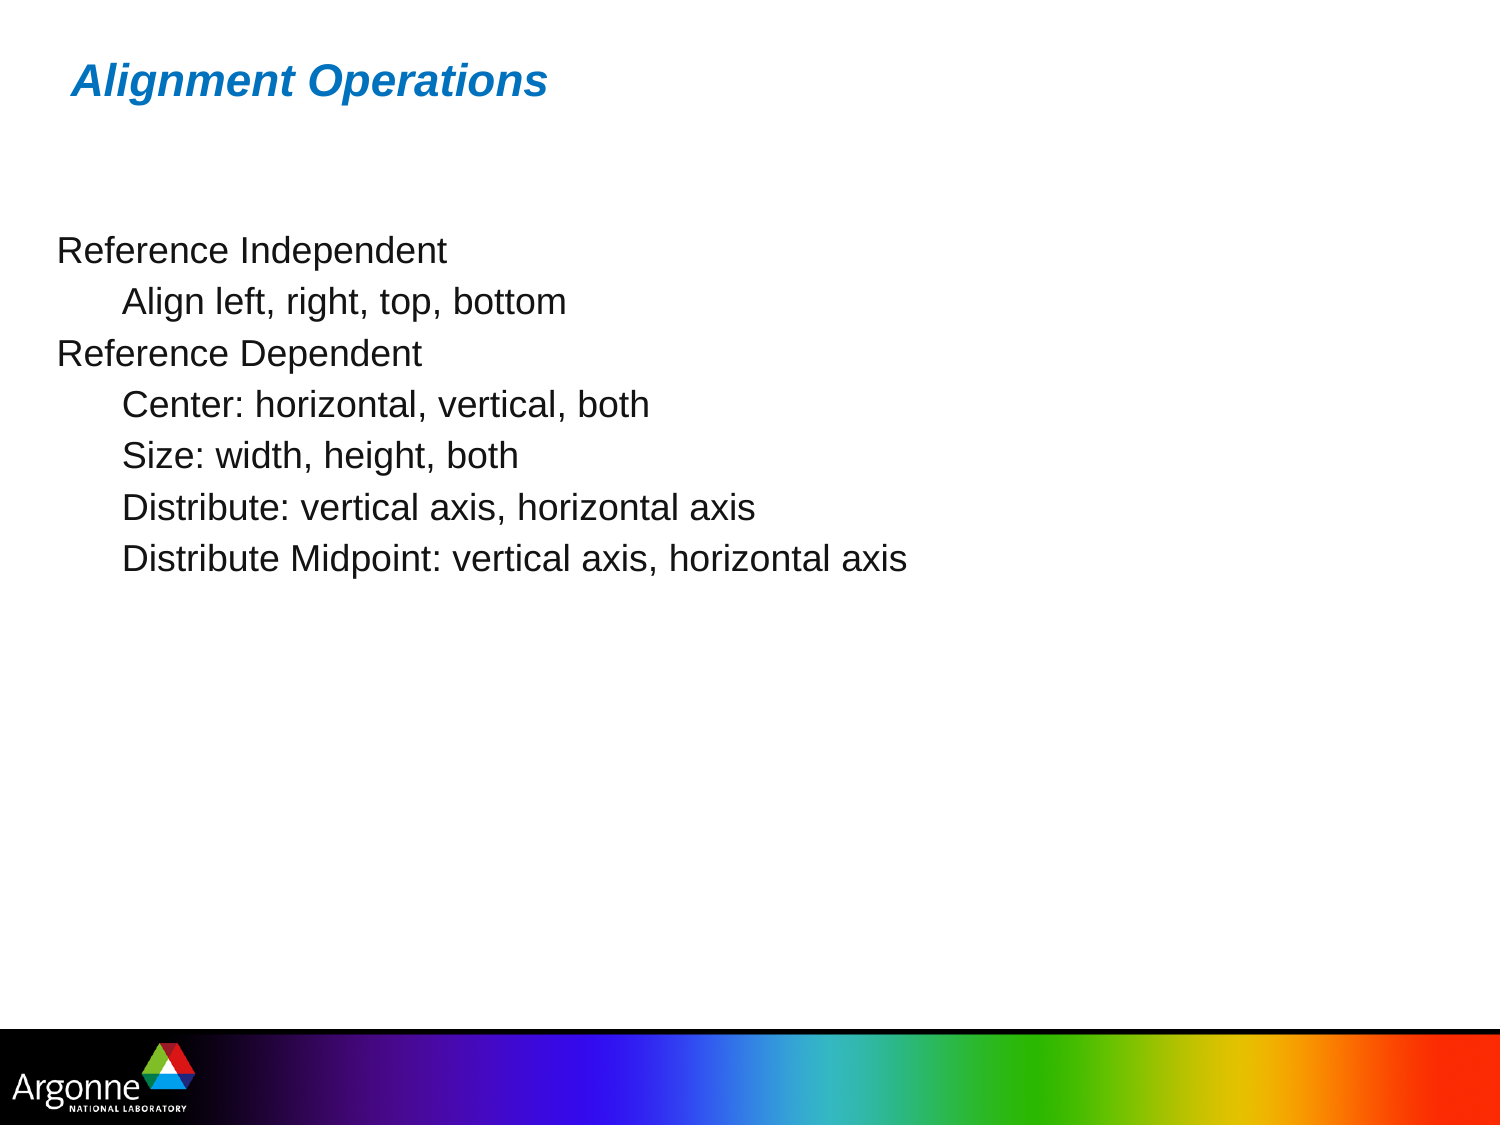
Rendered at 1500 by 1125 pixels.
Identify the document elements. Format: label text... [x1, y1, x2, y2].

title Alignment Operations [55, 40, 1361, 125]
list Reference Independent Align left, right, top, bottom Reference Dependent Center: horizontal, vertical, both Size: width, height, both Distribute: vertical axis, horizontal axis Distribute Midpoint: vertical axis, horizontal axis [56, 229, 1359, 725]
picture [0, 1029, 1500, 1125]
